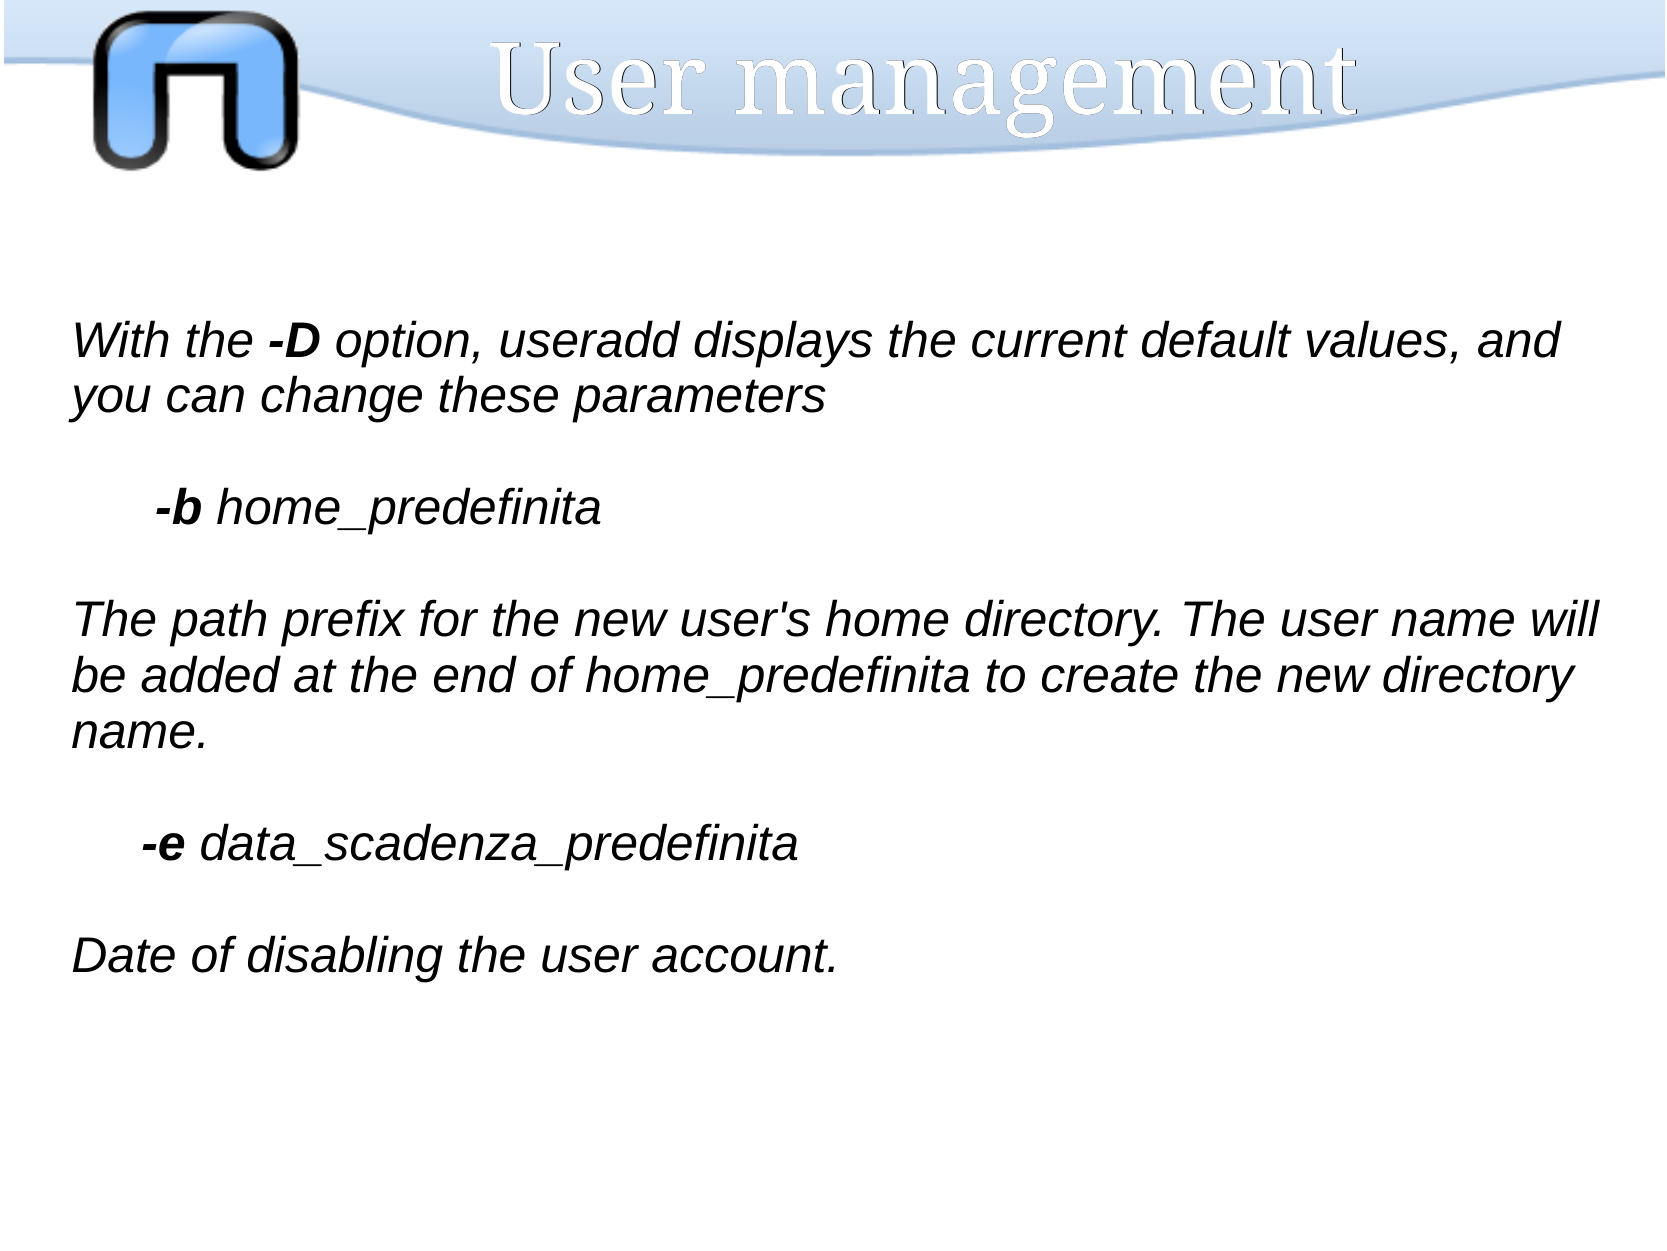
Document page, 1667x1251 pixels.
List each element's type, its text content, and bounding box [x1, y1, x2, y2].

picture [0, 0, 1667, 1251]
text_box User management [475, 0, 1667, 271]
list With the -D option, useradd displays the current default values​​, and you can change these parameters -b home_predefinita The path prefix for the new user's home directory. The user name will be added at the end of home_predefinita to create the new directory name. -e data_scadenza_predefinita Date of disabling the user account. [64, 305, 1634, 1148]
